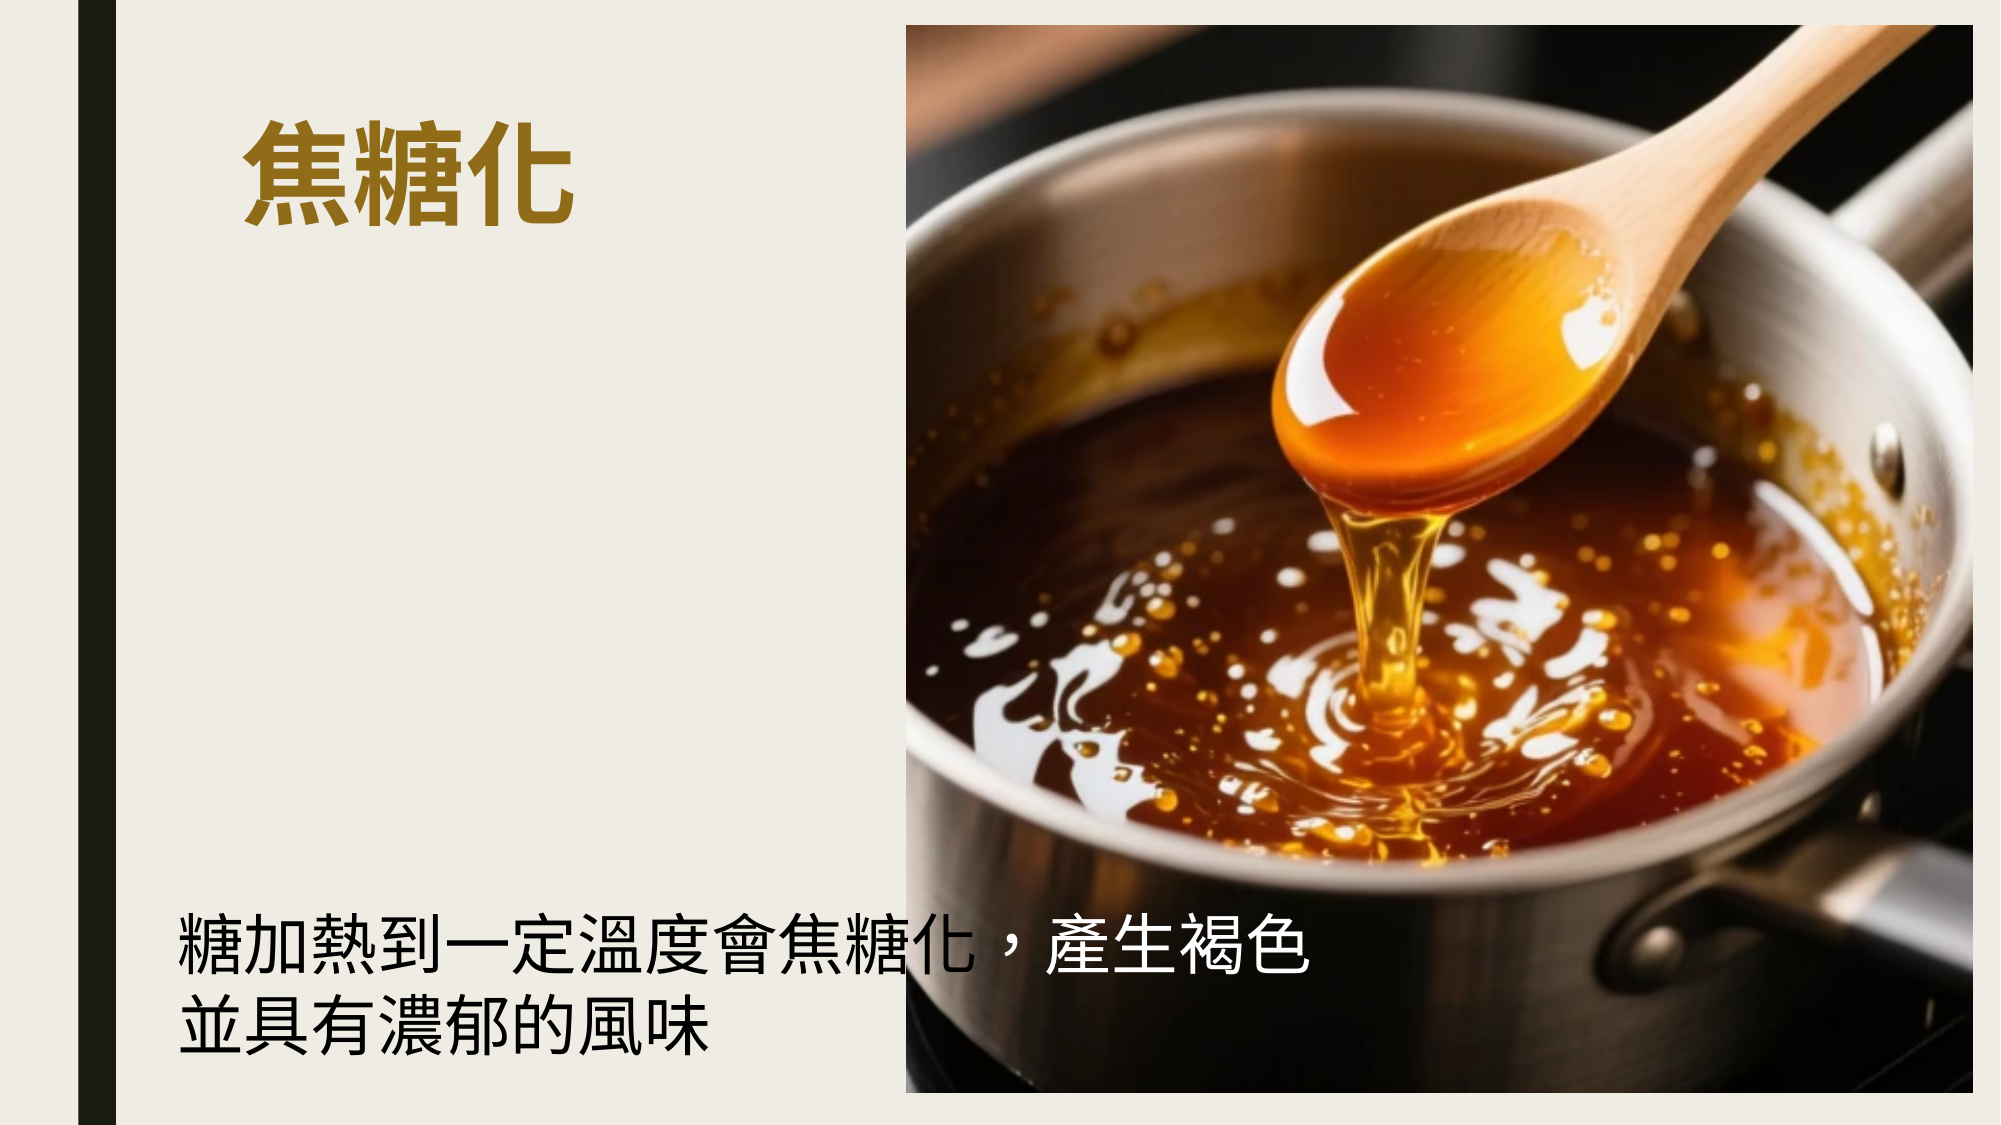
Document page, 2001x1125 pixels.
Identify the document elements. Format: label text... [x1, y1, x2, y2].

picture [906, 25, 1973, 1093]
title 焦糖化 [225, 112, 1801, 357]
text_box 糖加熱到一定溫度會焦糖化，產生褐色並具有濃郁的風味 [162, 895, 1364, 1073]
